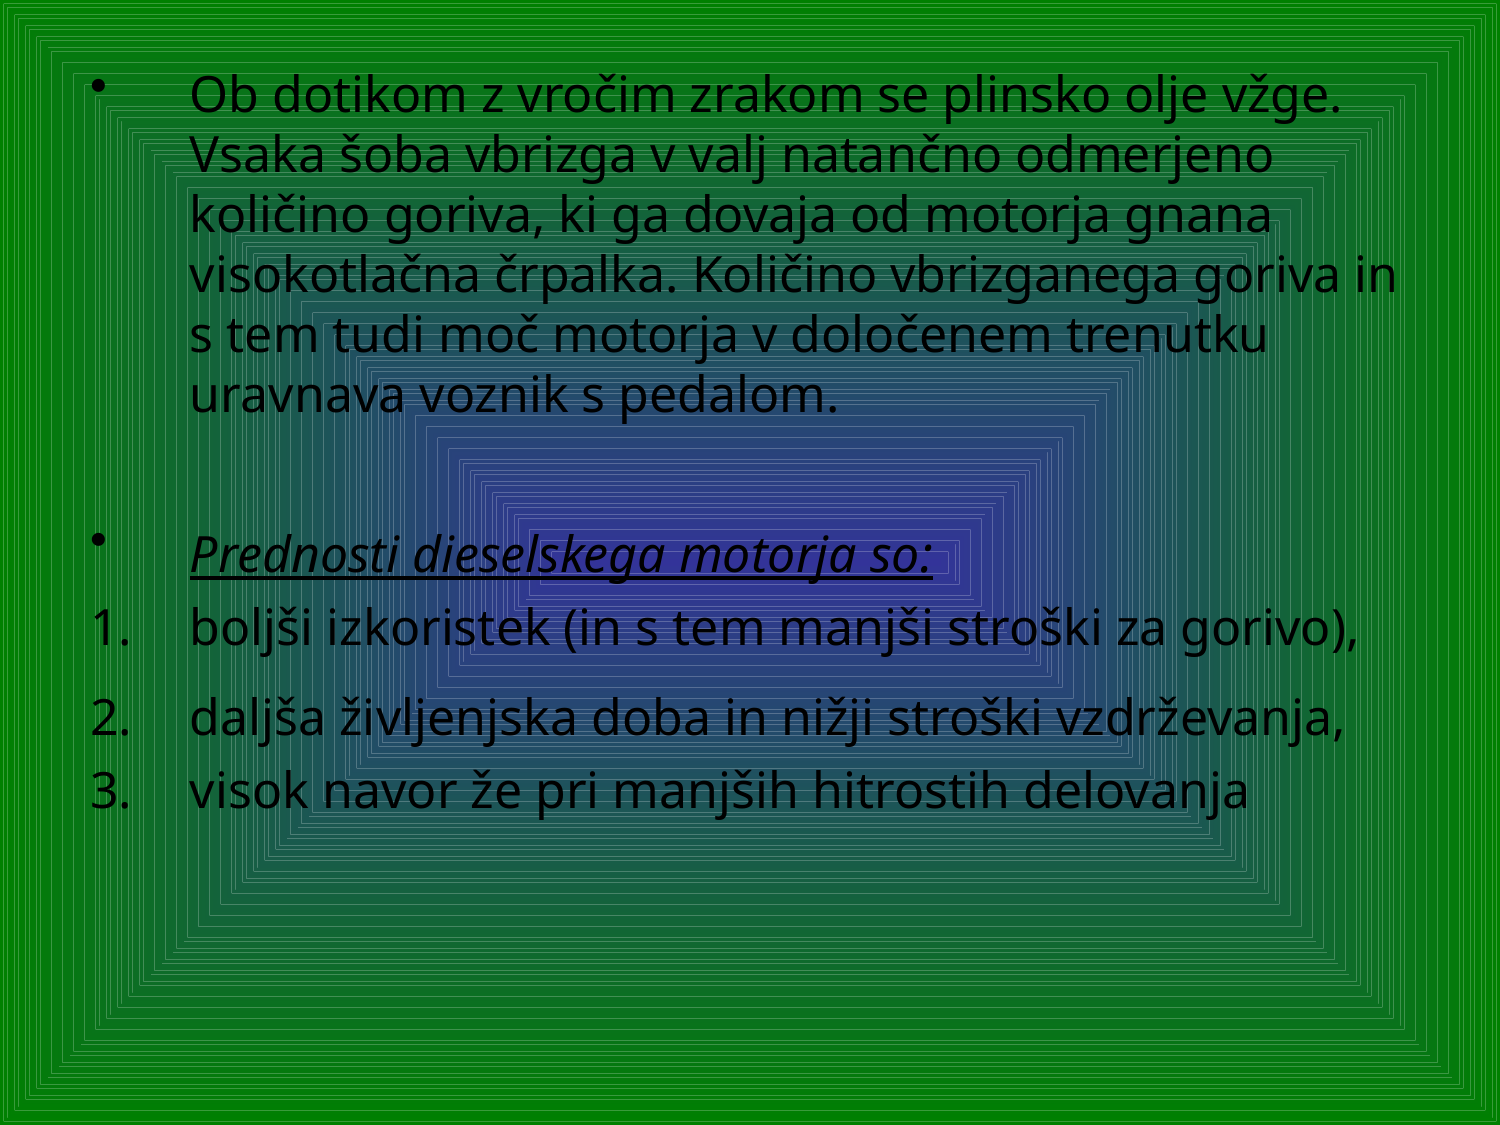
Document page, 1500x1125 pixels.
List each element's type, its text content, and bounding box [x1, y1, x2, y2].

list Ob dotikom z vročim zrakom se plinsko olje vžge. Vsaka šoba vbrizga v valj natančno odmerjeno količino goriva, ki ga dovaja od motorja gnana visokotlačna črpalka. Količino vbrizganega goriva in s tem tudi moč motorja v določenem trenutku uravnava voznik s pedalom. Prednosti dieselskega motorja so: boljši izkoristek (in s tem manjši stroški za gorivo), daljša življenjska doba in nižji stroški vzdrževanja, visok navor že pri manjših hitrostih delovanja [75, 54, 1425, 1083]
